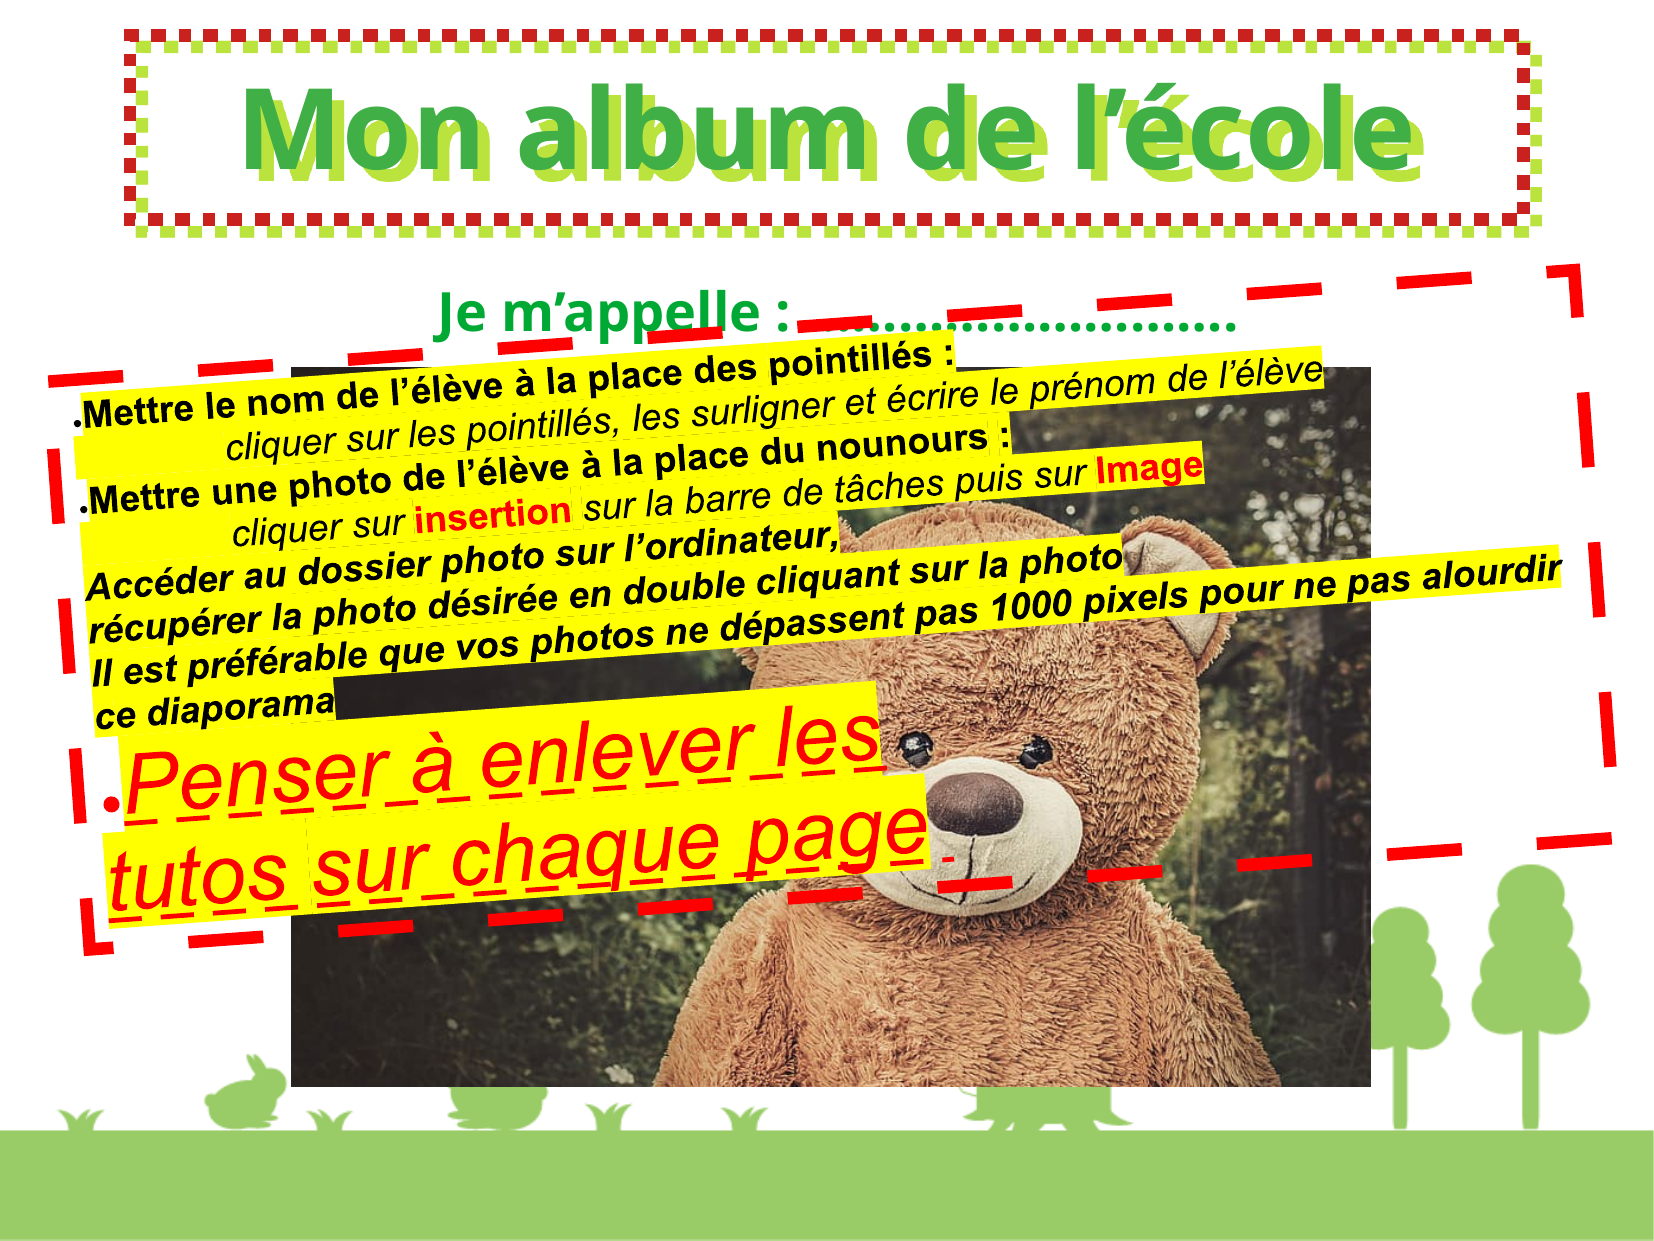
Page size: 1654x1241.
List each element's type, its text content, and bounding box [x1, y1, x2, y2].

text_box Mon album de l’école [129, 35, 1524, 220]
title Je m’appelle : ………………………. [94, 206, 1583, 263]
picture [0, 0, 1654, 1241]
